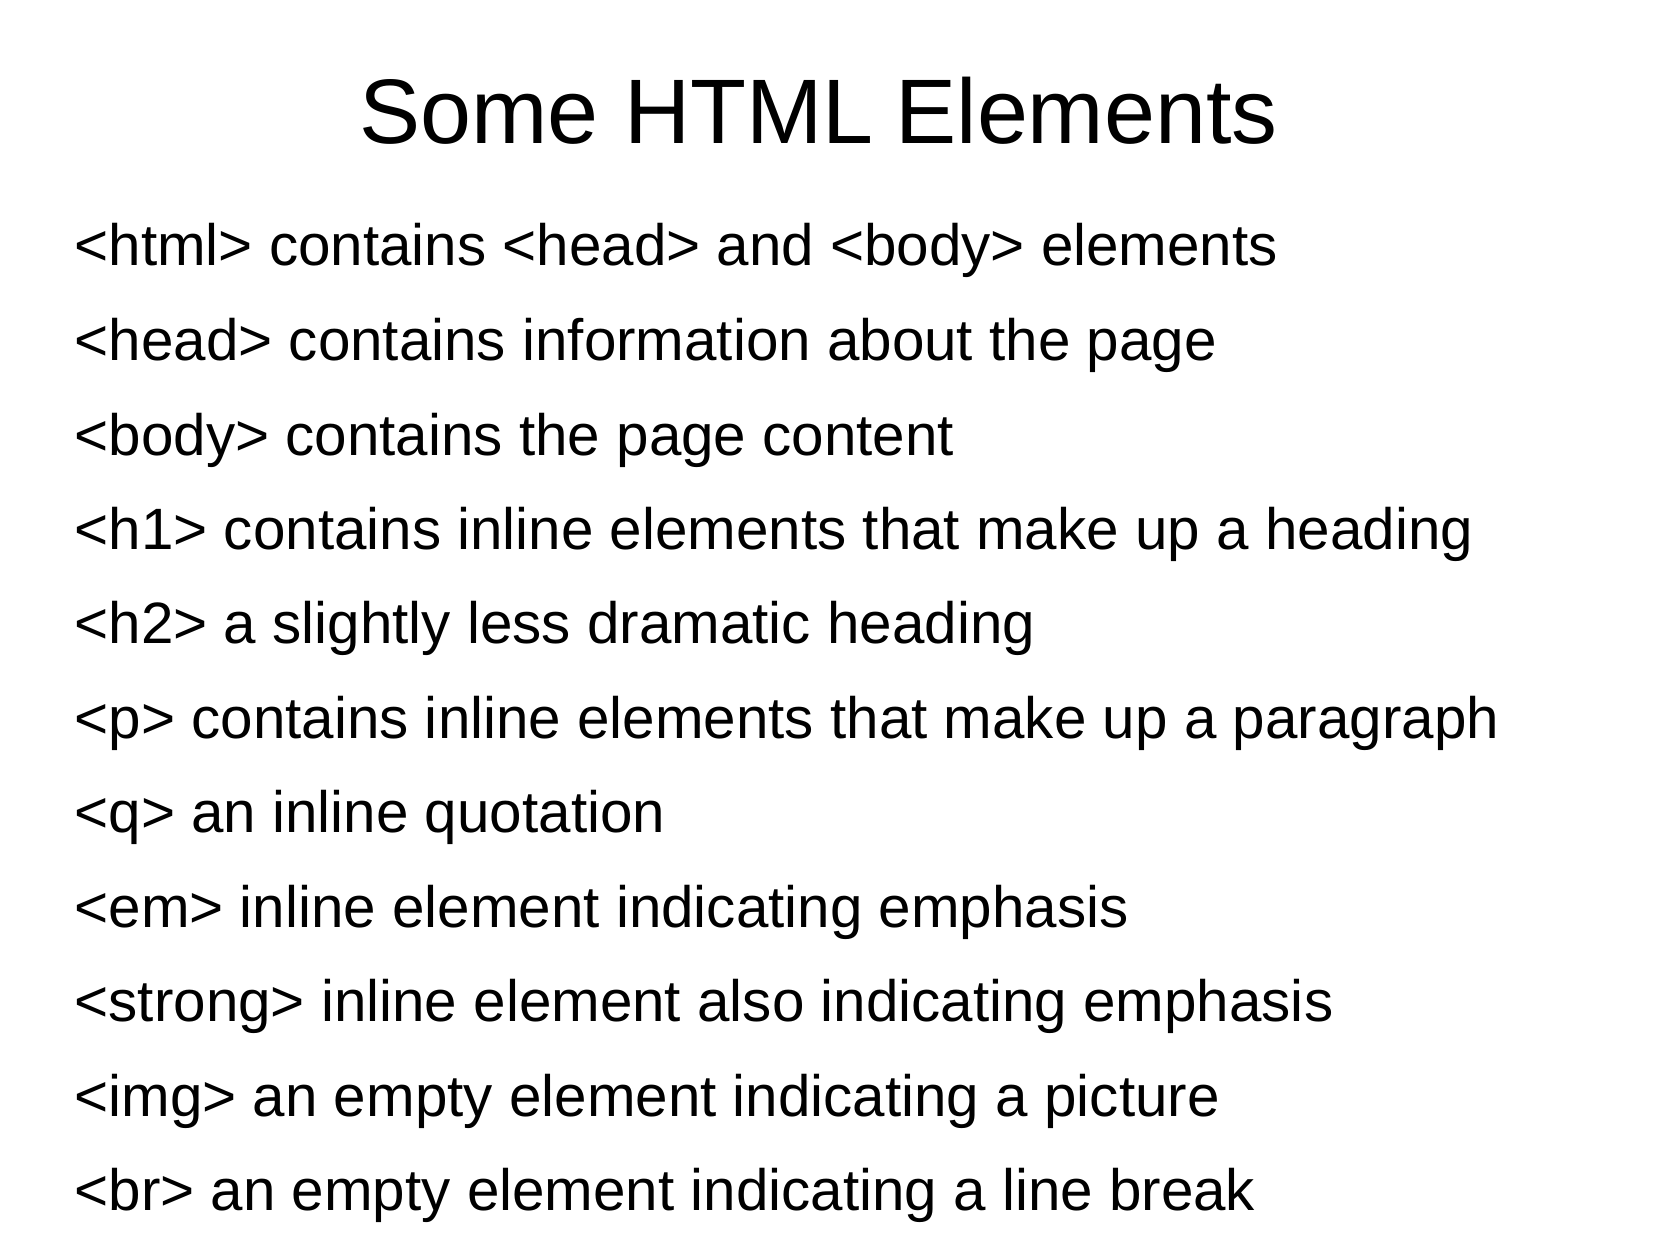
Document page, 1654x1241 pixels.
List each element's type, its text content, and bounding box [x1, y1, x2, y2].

title Some HTML Elements [75, 8, 1564, 213]
list <html> contains <head> and <body> elements <head> contains information about the page <body> contains the page content <h1> contains inline elements that make up a heading <h2> a slightly less dramatic heading <p> contains inline elements that make up a paragraph <q> an inline quotation <em> inline element indicating emphasis <strong> inline element also indicating emphasis <img> an empty element indicating a picture <br> an empty element indicating a line break [3, 213, 1654, 1221]
